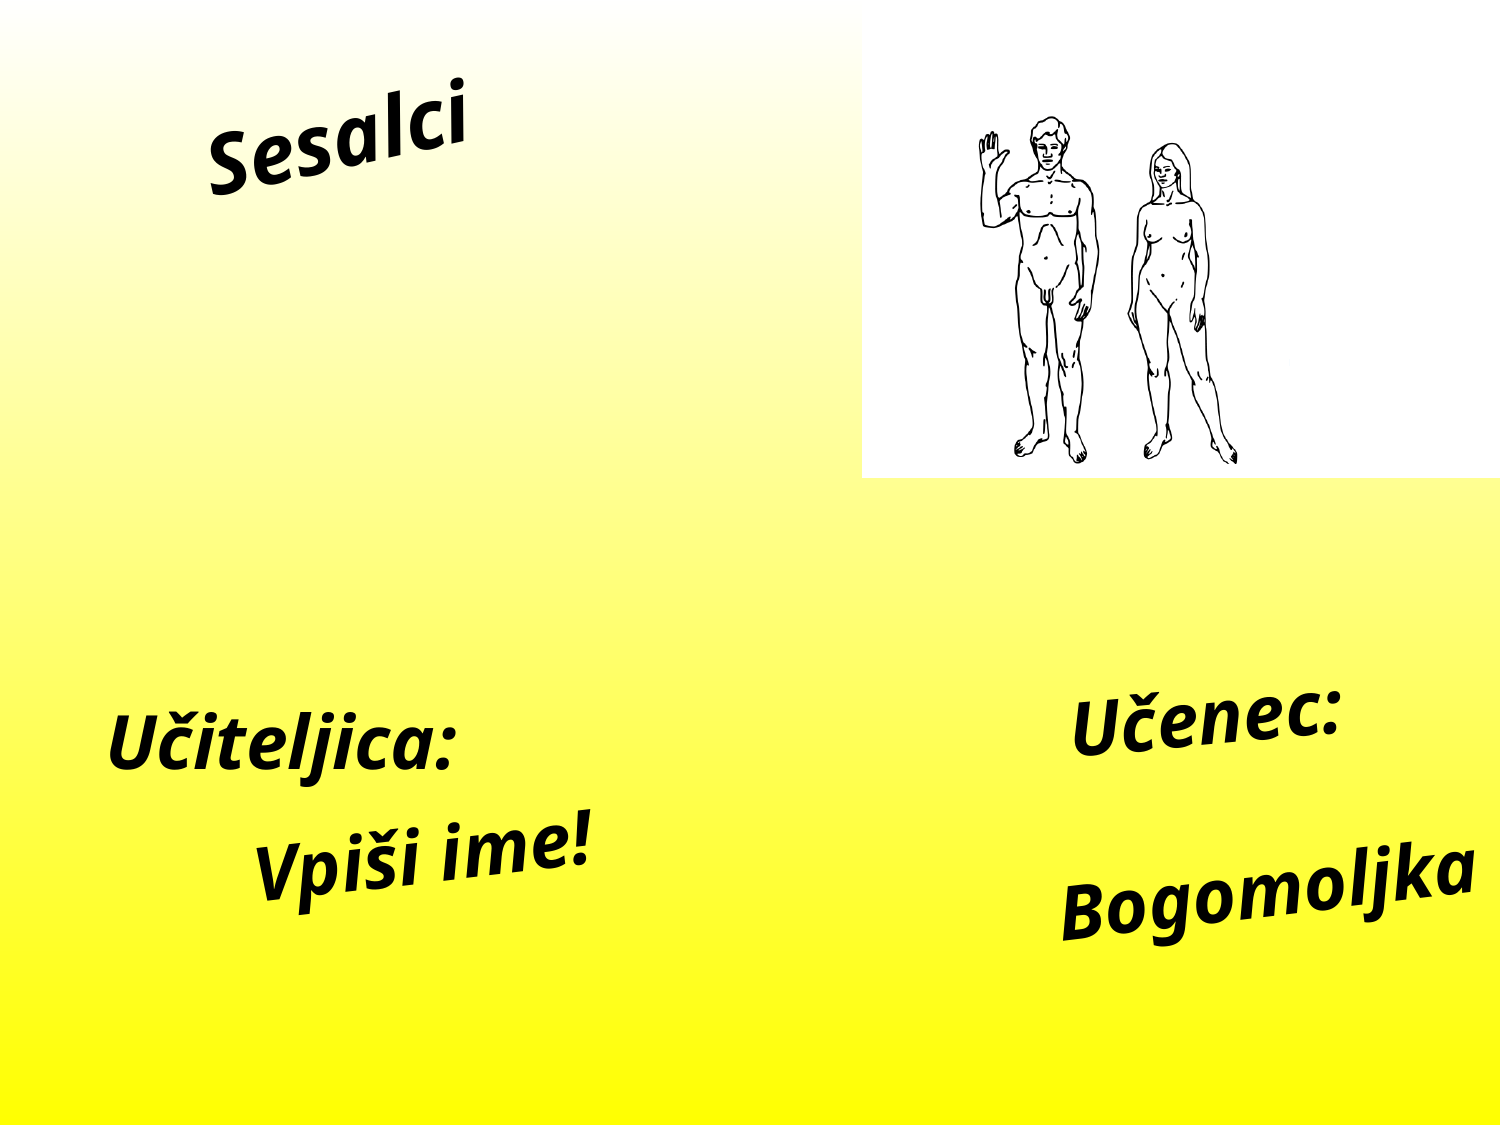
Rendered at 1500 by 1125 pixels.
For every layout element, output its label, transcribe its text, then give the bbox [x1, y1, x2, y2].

text_box Učiteljica: [62, 687, 500, 842]
text_box Sesalci [0, 5, 749, 558]
picture [862, 0, 1500, 479]
text_box Bogomoljka [1037, 815, 1448, 1099]
text_box Učenec: [1027, 646, 1390, 860]
text_box Vpiši ime! [50, 757, 810, 1082]
